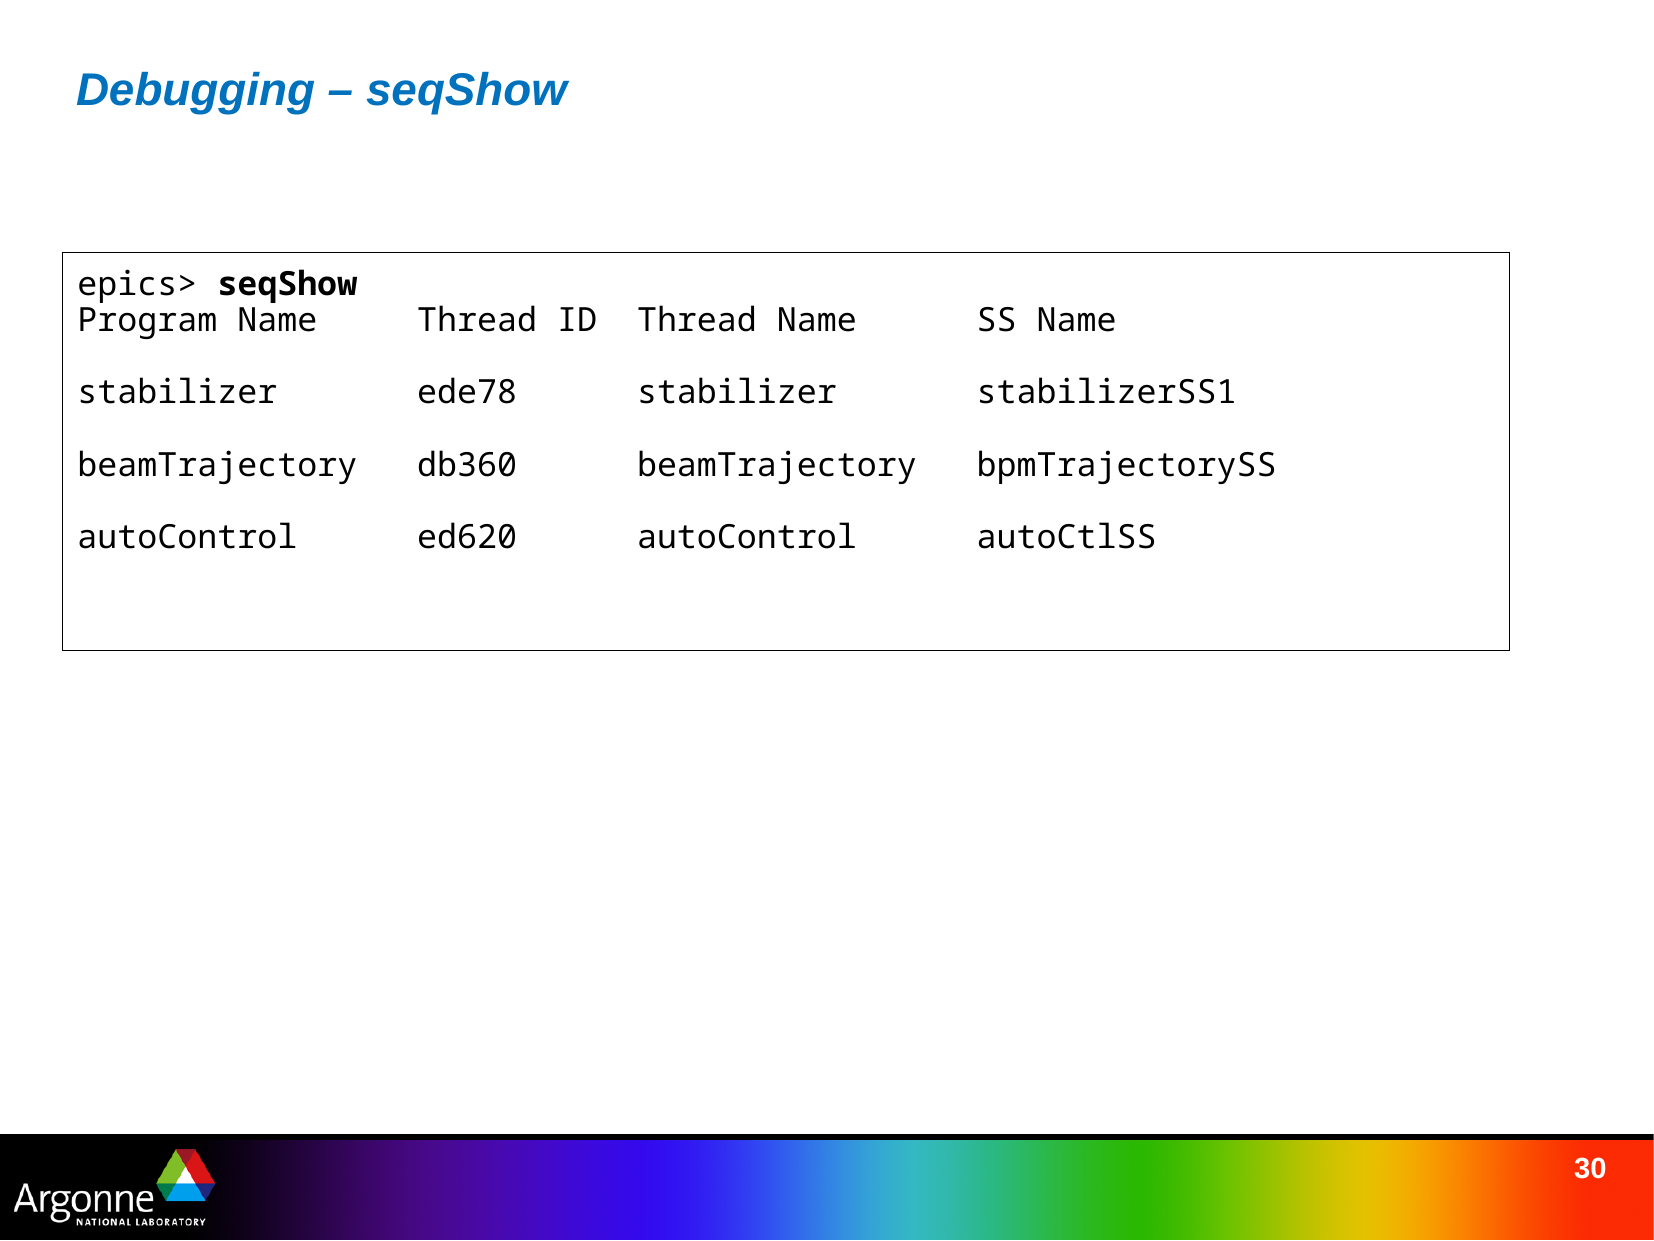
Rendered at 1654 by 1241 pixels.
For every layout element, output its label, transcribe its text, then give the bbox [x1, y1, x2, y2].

title Debugging – seqShow [61, 45, 1500, 123]
picture [0, 1134, 1654, 1240]
text_box epics> seqShow Program Name Thread ID Thread Name SS Name stabilizer ede78 stabilizer stabilizerSS1 beamTrajectory db360 beamTrajectory bpmTrajectorySS autoControl ed620 autoControl autoCtlSS [62, 252, 1510, 651]
